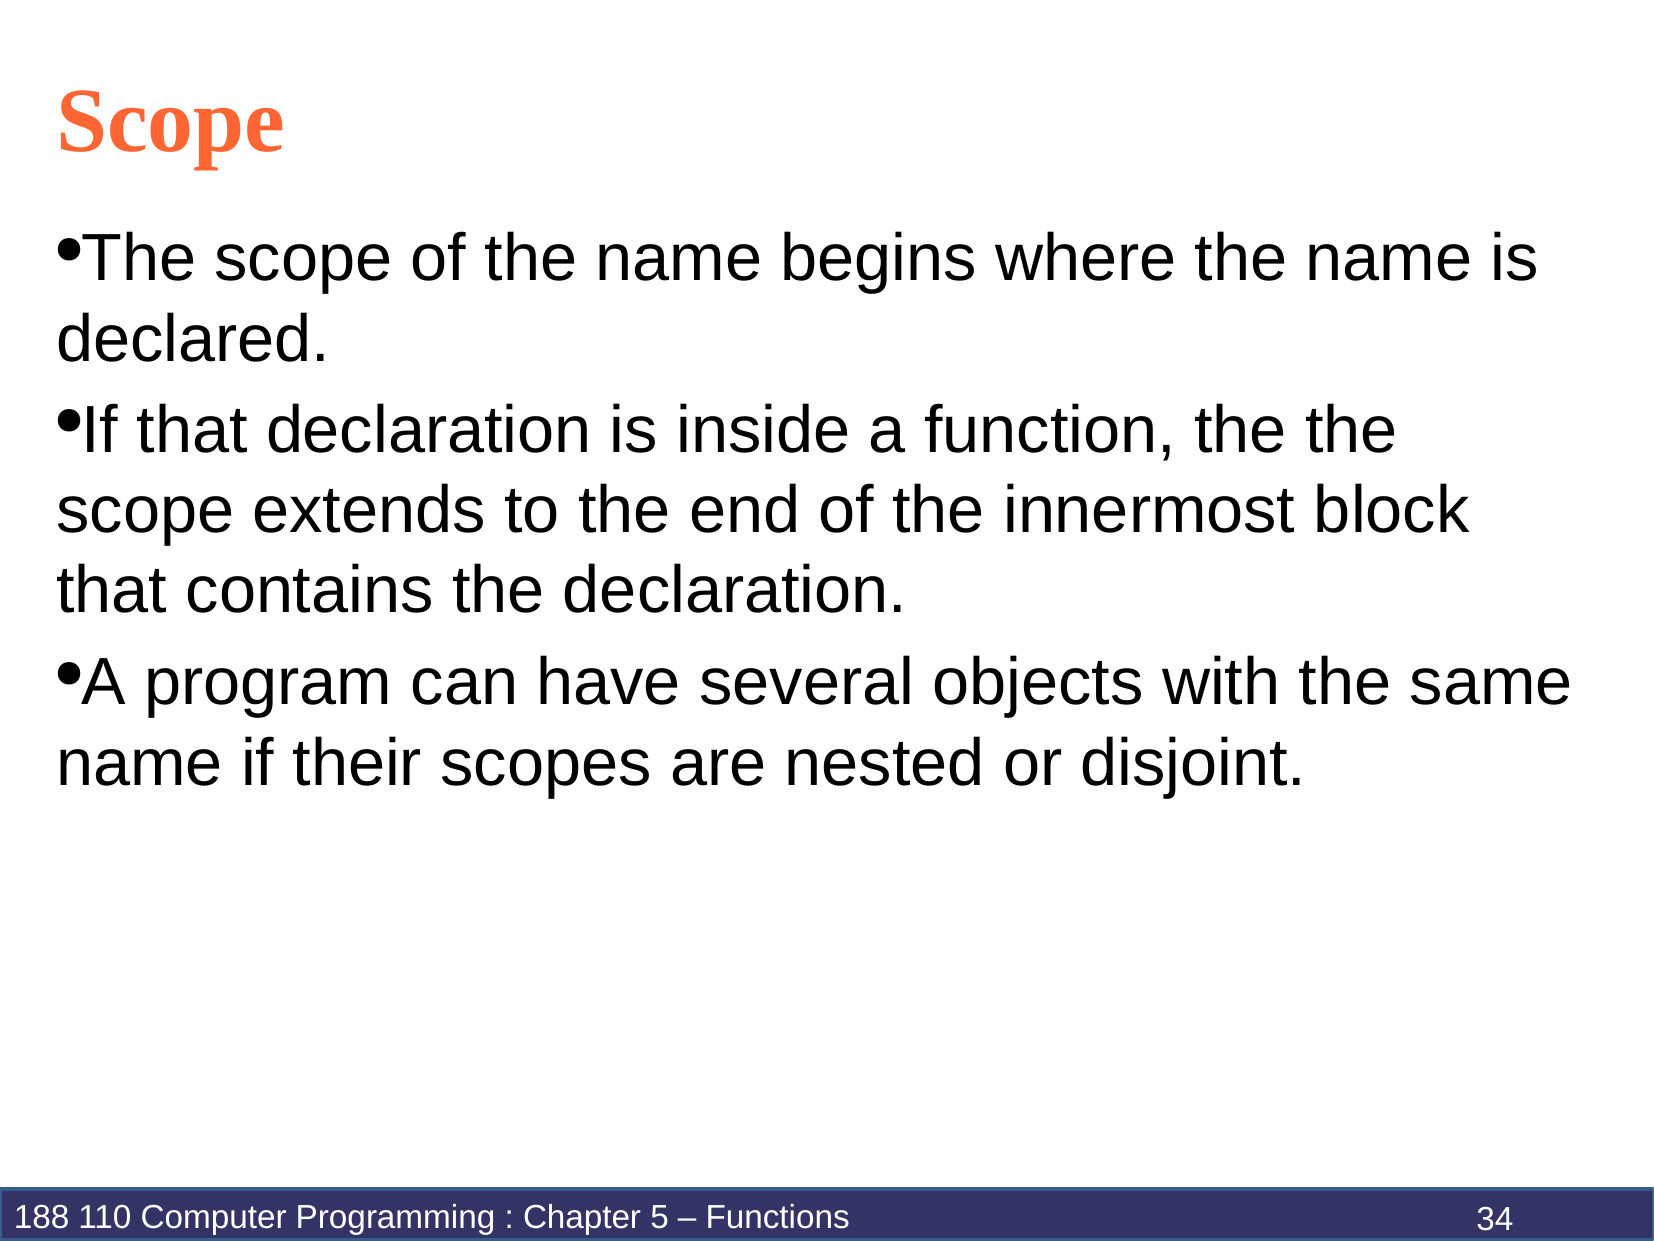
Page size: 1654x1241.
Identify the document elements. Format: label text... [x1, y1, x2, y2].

list The scope of the name begins where the name is declared. If that declaration is inside a function, the the scope extends to the end of the innermost block that contains the declaration. A program can have several objects with the same name if their scopes are nested or disjoint. [56, 214, 1591, 1122]
title Scope [55, 46, 1591, 182]
